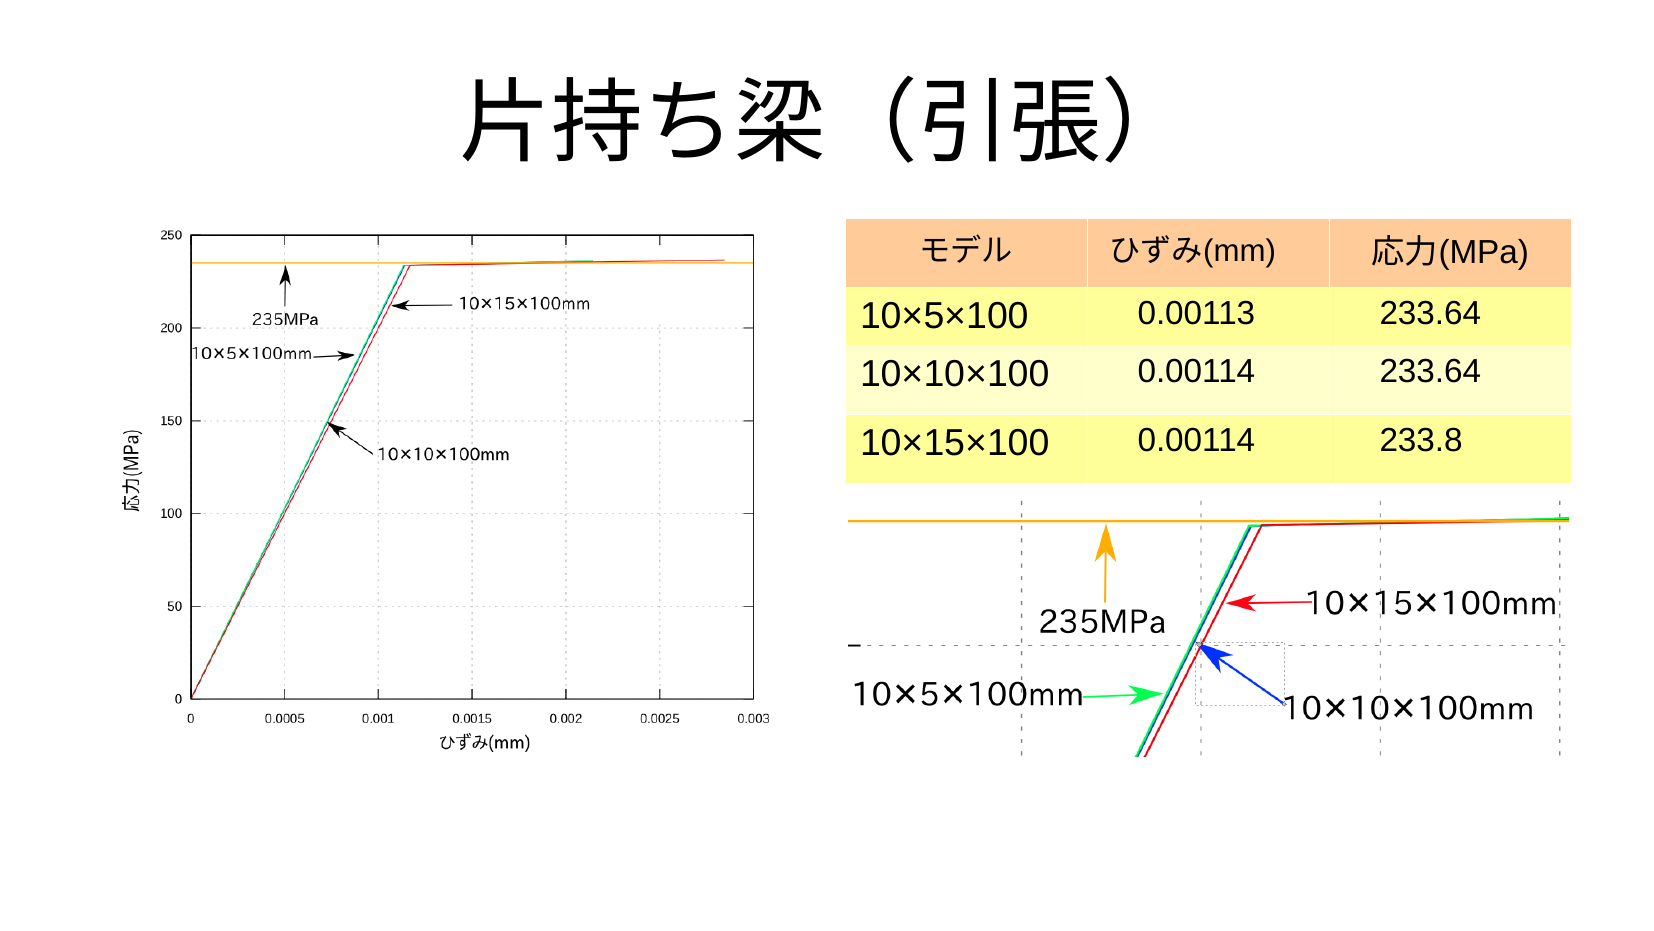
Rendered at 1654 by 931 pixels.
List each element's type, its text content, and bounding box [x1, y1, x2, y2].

table_cell 233.64 [1330, 288, 1571, 345]
table_cell 10×5×100 [846, 288, 1087, 345]
table_header ひずみ(mm) [1088, 219, 1329, 287]
table_header 応力(MPa) [1330, 219, 1571, 287]
table_cell 0.00114 [1088, 415, 1329, 483]
picture [848, 499, 1569, 757]
title 片持ち梁（引張） [82, 37, 1571, 193]
table_cell 233.8 [1330, 415, 1571, 483]
table_header モデル [846, 219, 1087, 287]
picture [109, 217, 783, 758]
table_cell 10×15×100 [846, 415, 1087, 483]
table_cell 0.00114 [1088, 346, 1329, 414]
table_cell 10×10×100 [846, 346, 1087, 414]
table_cell 233.64 [1330, 346, 1571, 414]
table_cell 0.00113 [1088, 288, 1329, 345]
